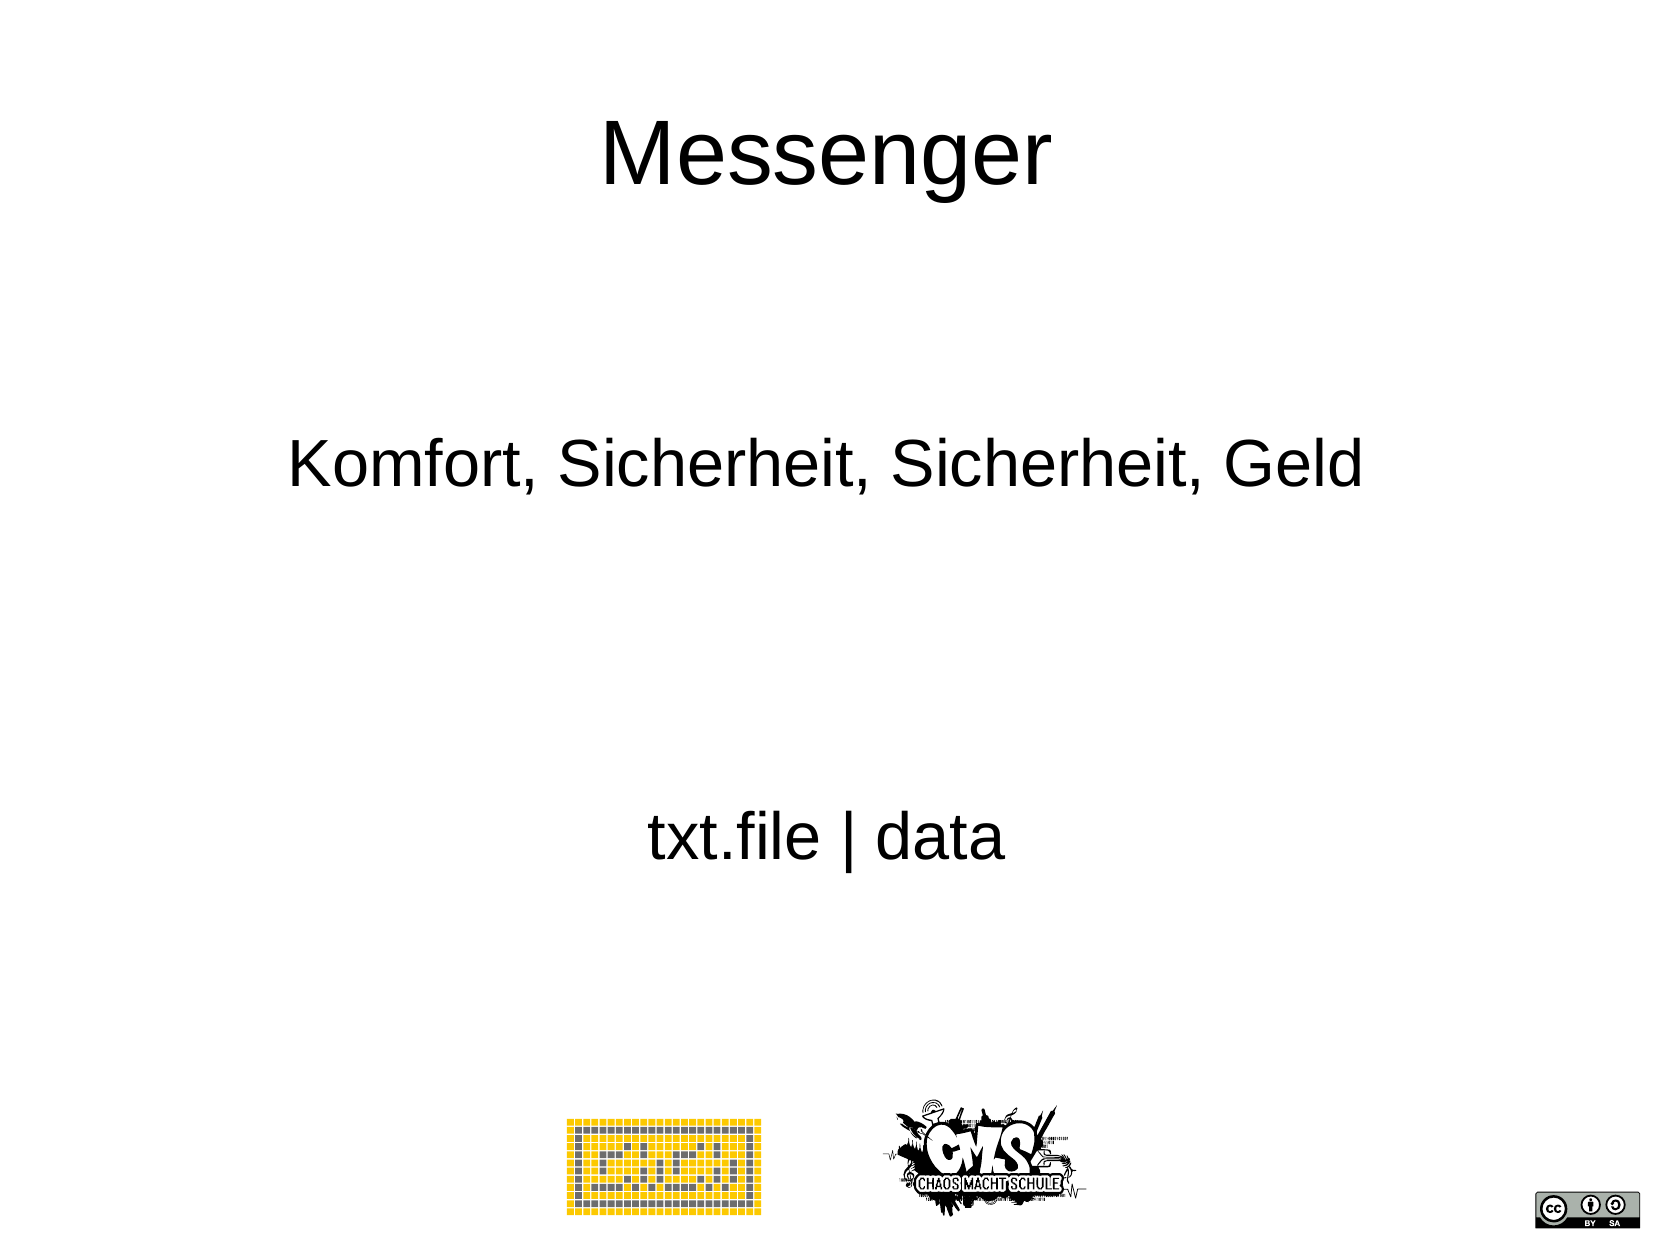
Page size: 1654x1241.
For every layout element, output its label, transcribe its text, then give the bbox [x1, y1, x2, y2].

title Messenger [82, 49, 1571, 257]
subtitle Komfort, Sicherheit, Sicherheit, Geld txt.file | data [82, 290, 1571, 1010]
